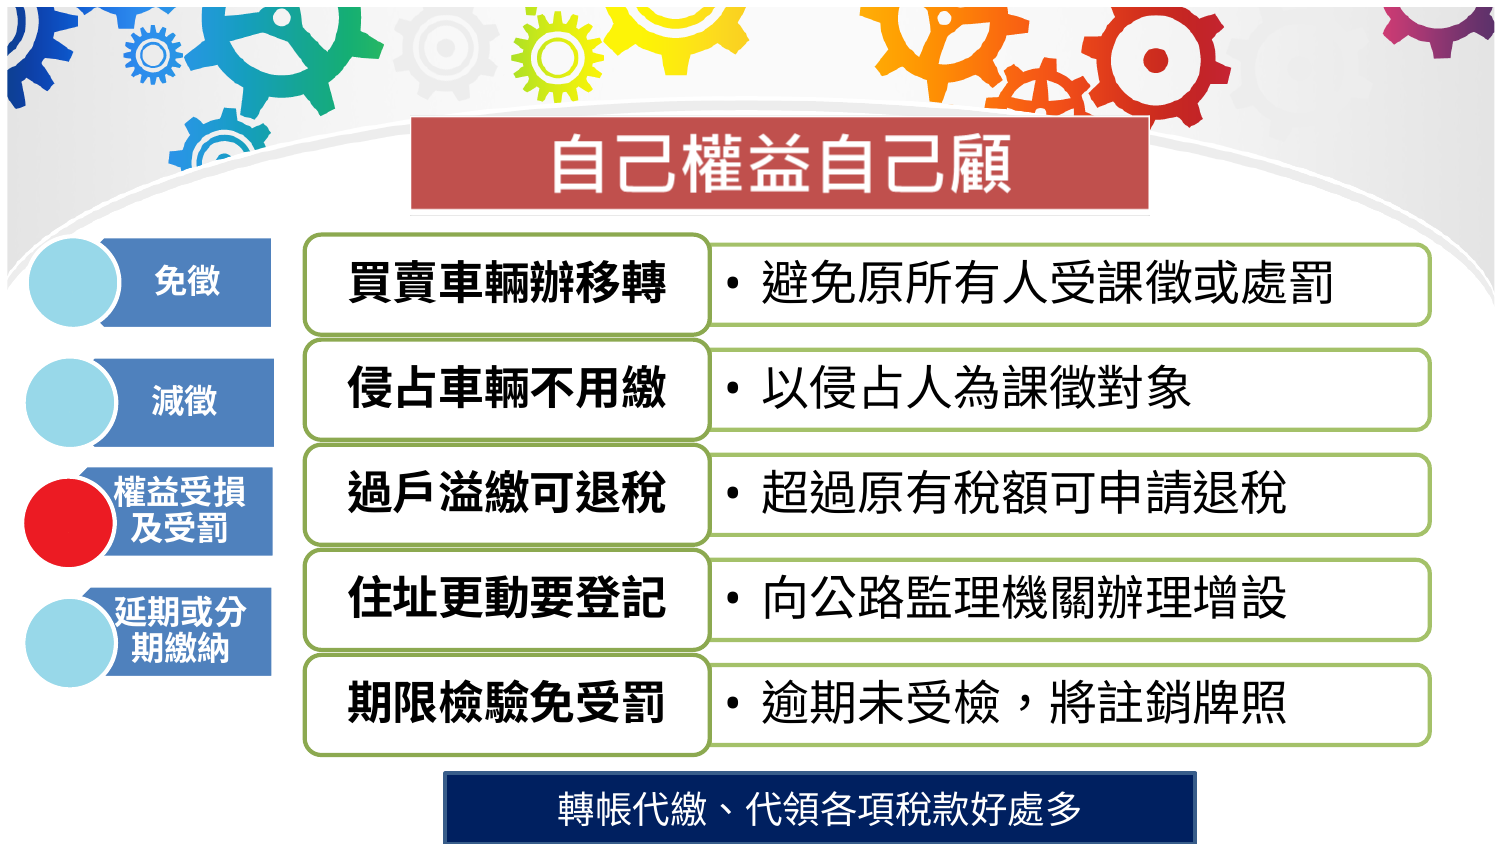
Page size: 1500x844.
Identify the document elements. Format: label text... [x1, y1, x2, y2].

text_box 超過原有稅額可申請退稅 [709, 454, 1430, 535]
text_box 住址更動要登記 [304, 549, 710, 650]
picture [410, 103, 1150, 244]
text_box 期限檢驗免受罰 [304, 654, 710, 756]
text_box [26, 236, 120, 329]
text_box 免徵 [97, 236, 274, 329]
text_box [23, 596, 116, 690]
text_box 侵占車輛不用繳 [304, 339, 710, 440]
text_box [22, 476, 115, 570]
text_box 避免原所有人受課徵或處罰 [709, 244, 1430, 325]
text_box 轉帳代繳、代領各項稅款好處多 [445, 773, 1195, 844]
text_box 減徵 [89, 356, 277, 450]
text_box 買賣車輛辦移轉 [304, 234, 710, 335]
text_box 向公路監理機關辦理增設 [709, 559, 1430, 640]
text_box 以侵占人為課徵對象 [709, 349, 1430, 430]
text_box 過戶溢繳可退稅 [304, 444, 710, 545]
text_box 權益受損及受罰 [75, 465, 275, 558]
text_box 逾期未受檢，將註銷牌照 [709, 664, 1430, 745]
text_box 延期或分期繳納 [78, 585, 274, 679]
text_box [23, 356, 117, 450]
